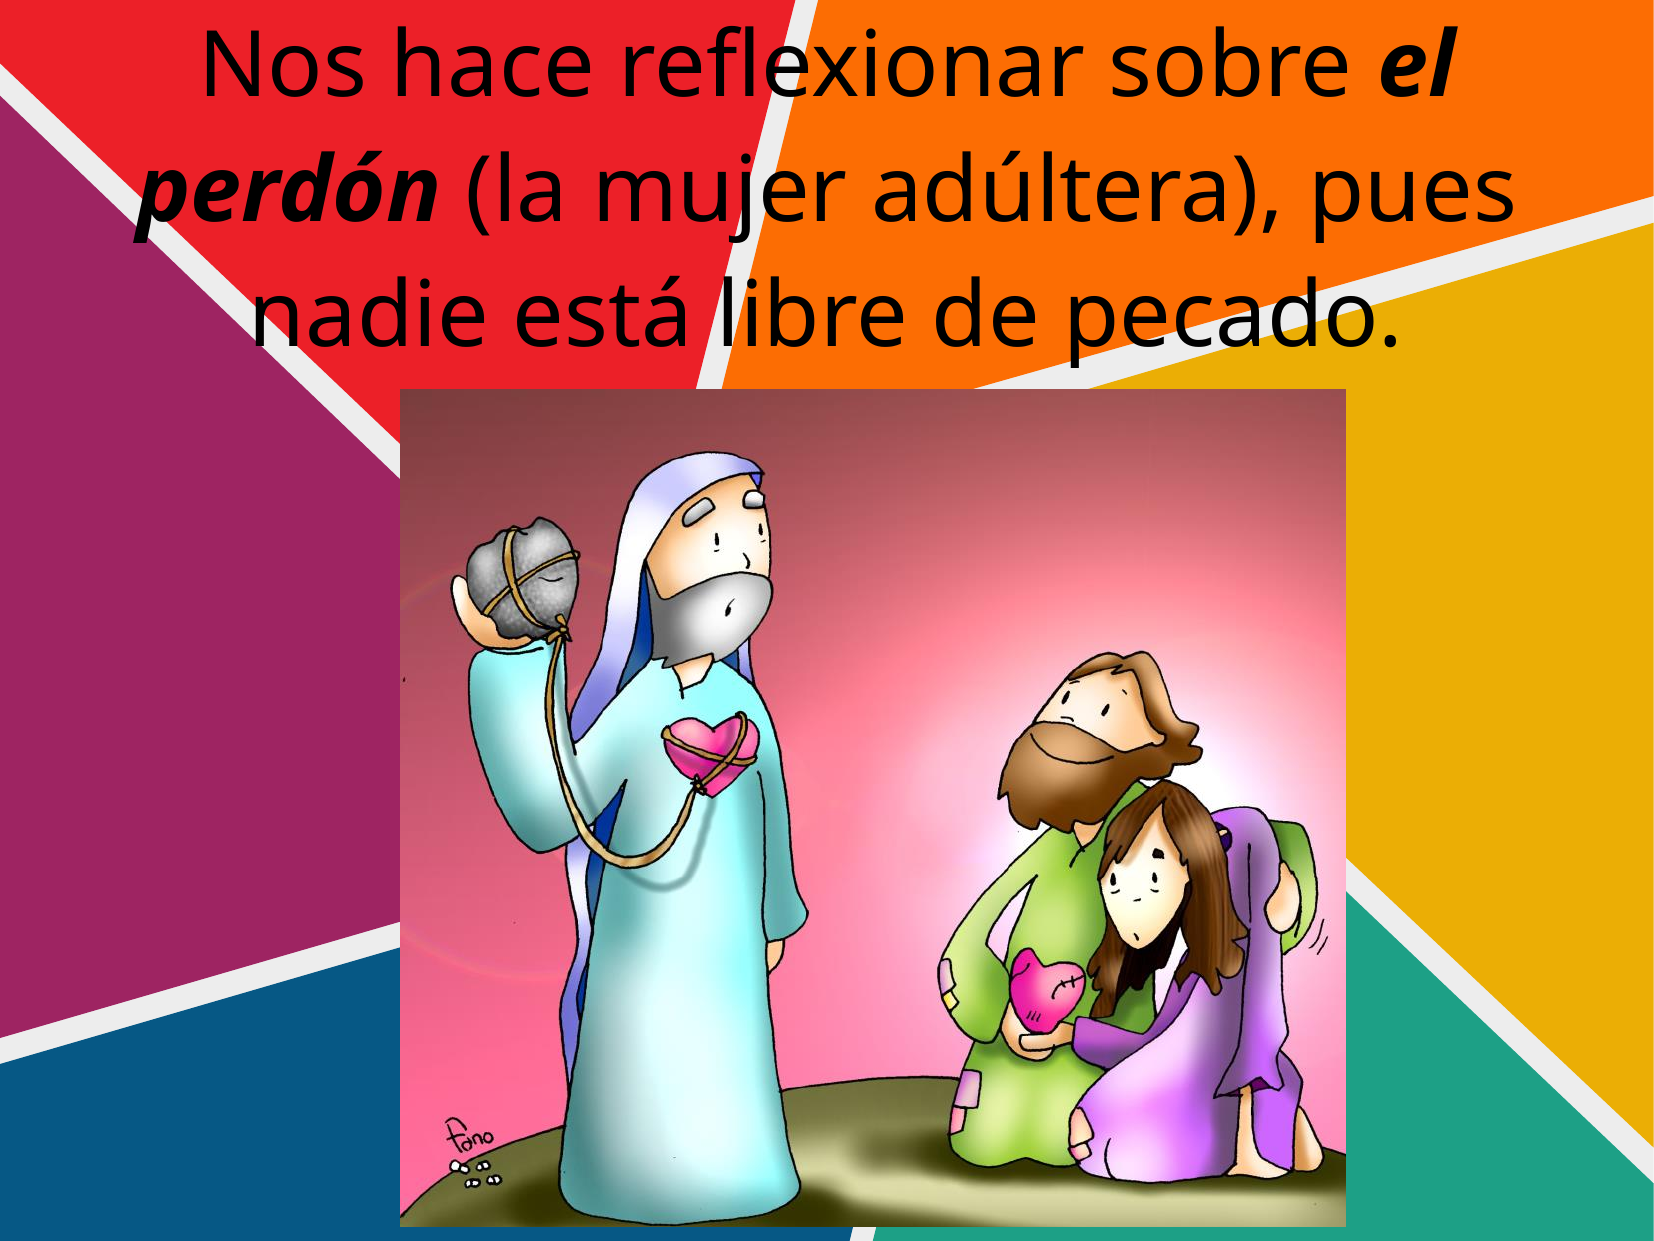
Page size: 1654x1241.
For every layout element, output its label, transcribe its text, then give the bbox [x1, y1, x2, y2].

title Nos hace reflexionar sobre el perdón (la mujer adúltera), pues nadie está libre de pecado. [82, 0, 1571, 378]
picture [400, 389, 1346, 1227]
